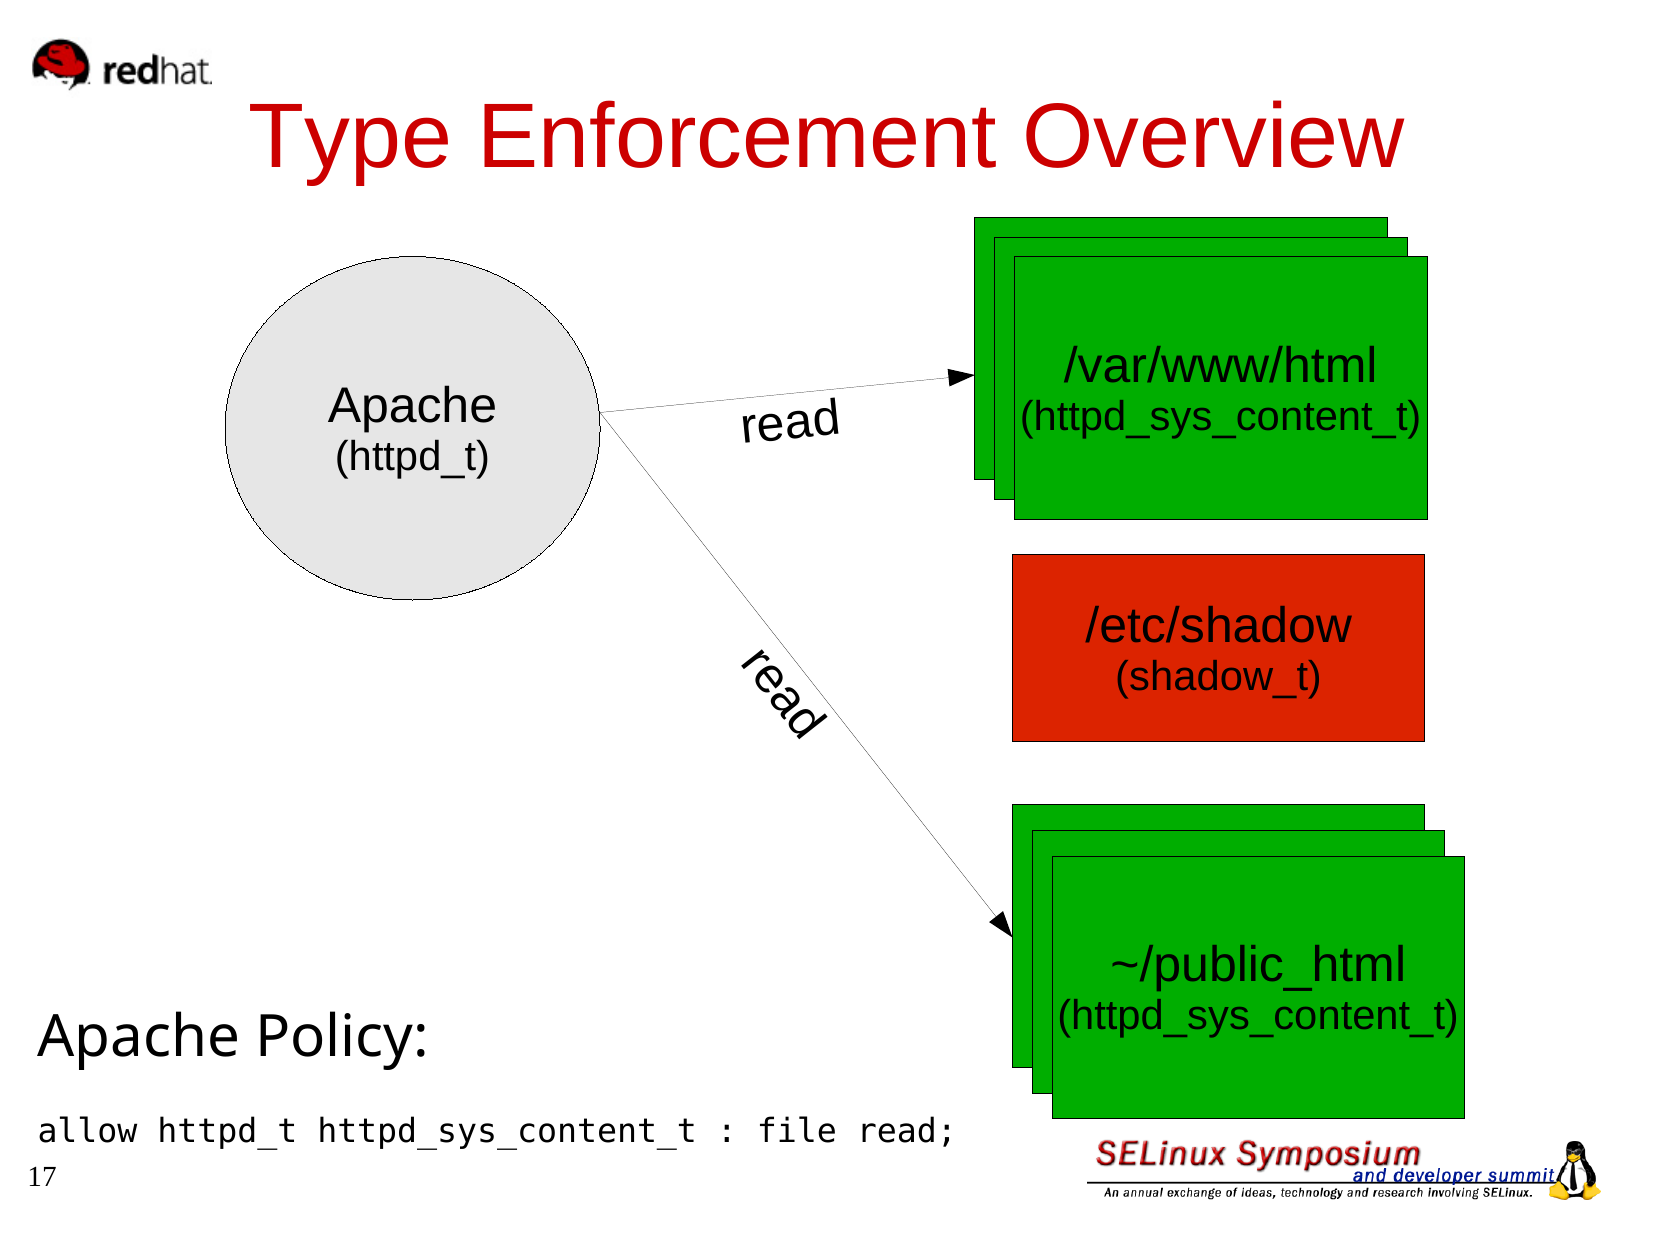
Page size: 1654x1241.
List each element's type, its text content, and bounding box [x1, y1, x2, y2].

text_box [1012, 804, 1445, 1094]
text_box Apache (httpd_t) [225, 256, 601, 601]
title Type Enforcement Overview [121, 55, 1534, 216]
text_box ~/public_html (httpd_sys_content_t) [1052, 856, 1465, 1119]
text_box [974, 217, 1408, 500]
text_box /etc/shadow (shadow_t) [1012, 554, 1425, 742]
text_box /var/www/html (httpd_sys_content_t) [1014, 256, 1428, 520]
text_box Apache Policy: allow httpd_t httpd_sys_content_t : file read; [37, 994, 976, 1201]
picture [1087, 1135, 1613, 1200]
picture [31, 37, 212, 98]
